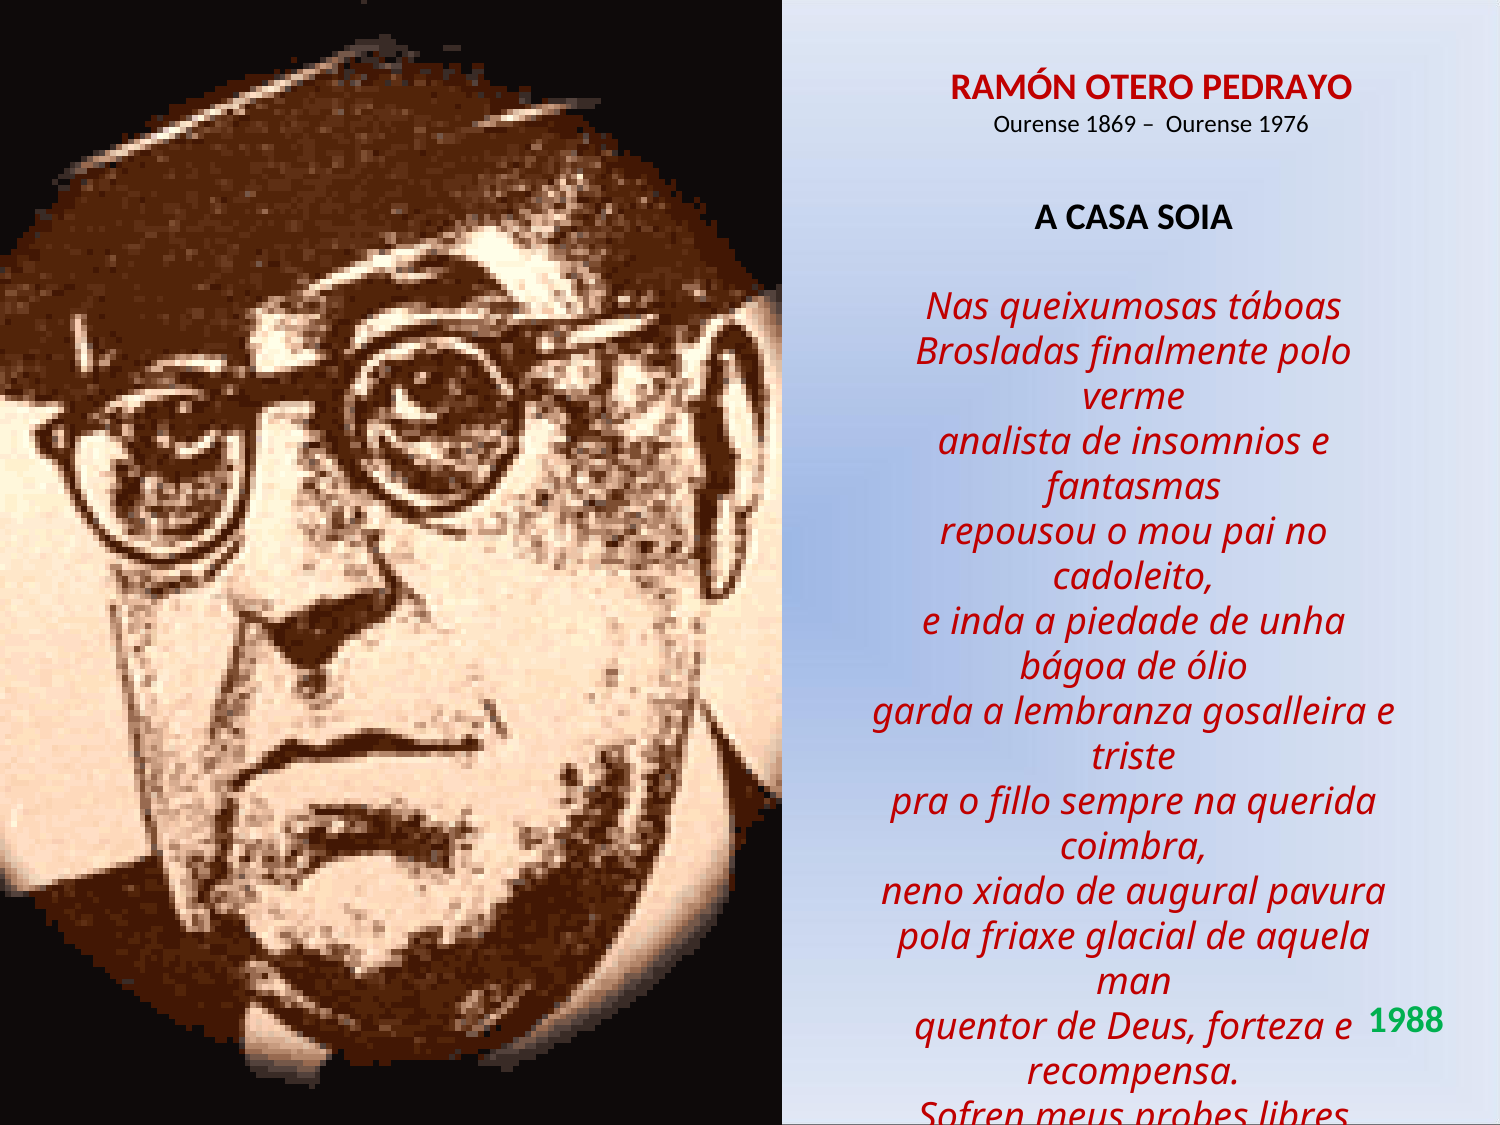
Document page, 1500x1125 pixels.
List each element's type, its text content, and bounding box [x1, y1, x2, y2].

picture [0, 0, 1500, 1125]
text_box A CASA SOIA Nas queixumosas táboas Brosladas finalmente polo verme analista de insomnios e fantasmas repousou o mou pai no cadoleito, e inda a piedade de unha bágoa de ólio garda a lembranza gosalleira e triste pra o fillo sempre na querida coimbra, neno xiado de augural pavura pola friaxe glacial de aquela man quentor de Deus, forteza e recompensa. Sofren meus probes libres proba de soedade, noite e poeira, apreixan requintados pensadores os seus cristalográficos esquemas en procura da chama dos poetas aínda nos ermos bailadora lapa ... [856, 184, 1412, 1125]
text_box 1988 [1412, 987, 1459, 1049]
text_box RAMÓN OTERO PEDRAYO Ourense 1869 – Ourense 1976 [903, 54, 1400, 146]
